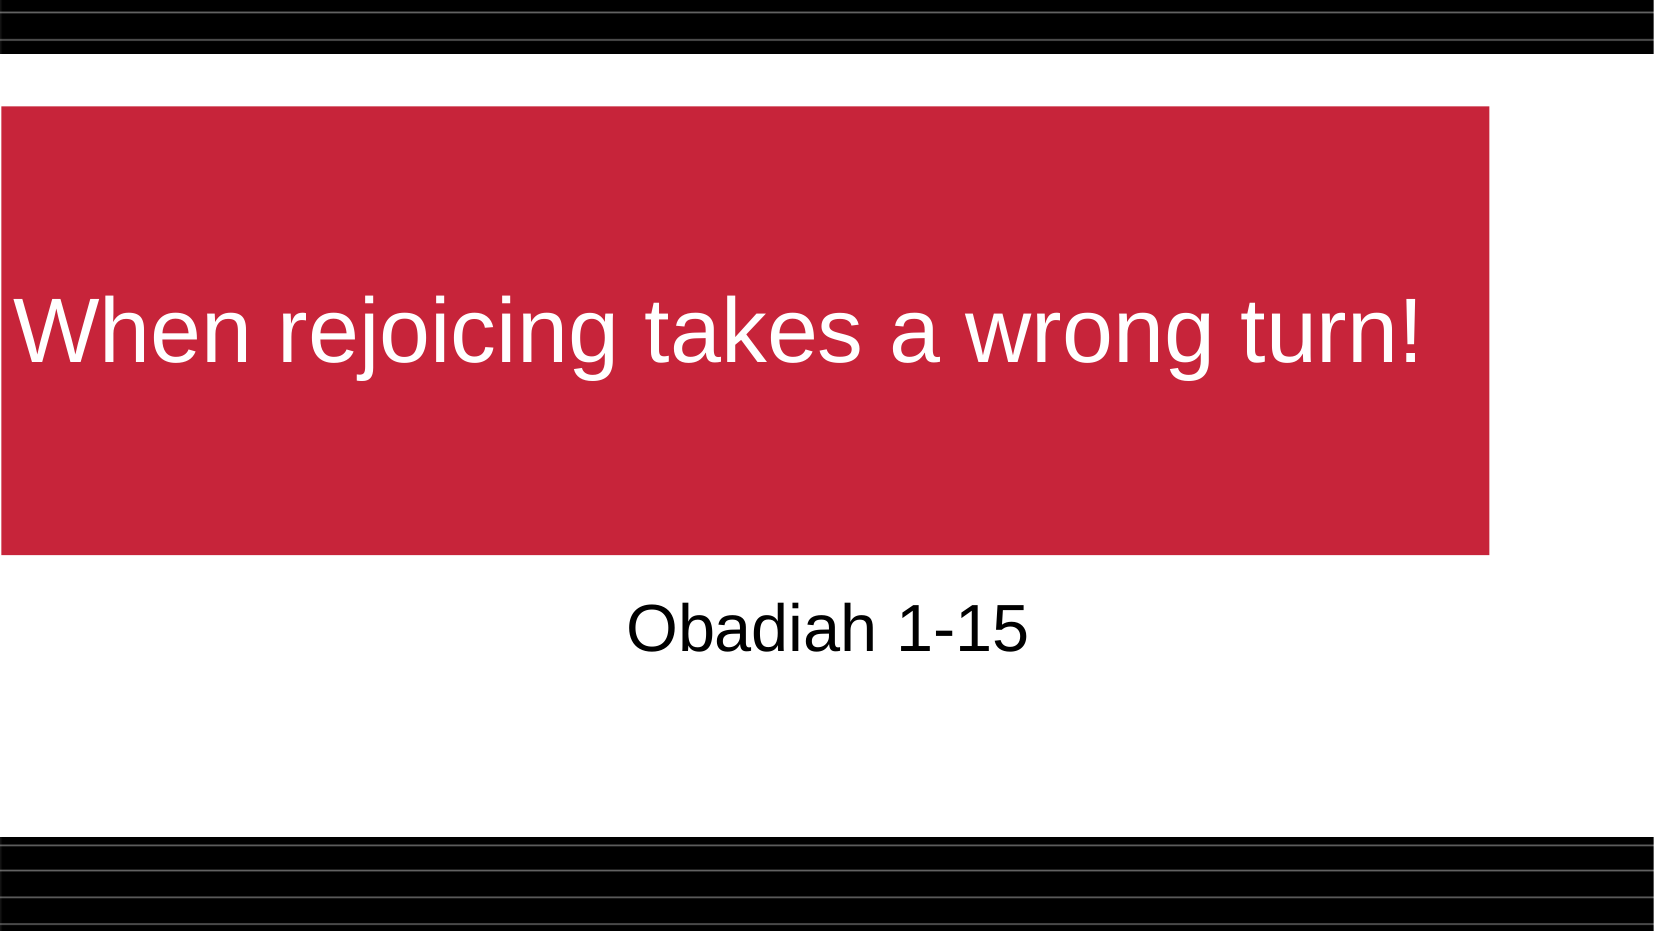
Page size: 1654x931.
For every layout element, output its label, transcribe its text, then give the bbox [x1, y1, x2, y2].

picture [0, 0, 1654, 54]
picture [0, 837, 1654, 931]
title When rejoicing takes a wrong turn! [1, 106, 1490, 556]
subtitle Obadiah 1-15 [625, 590, 1489, 804]
